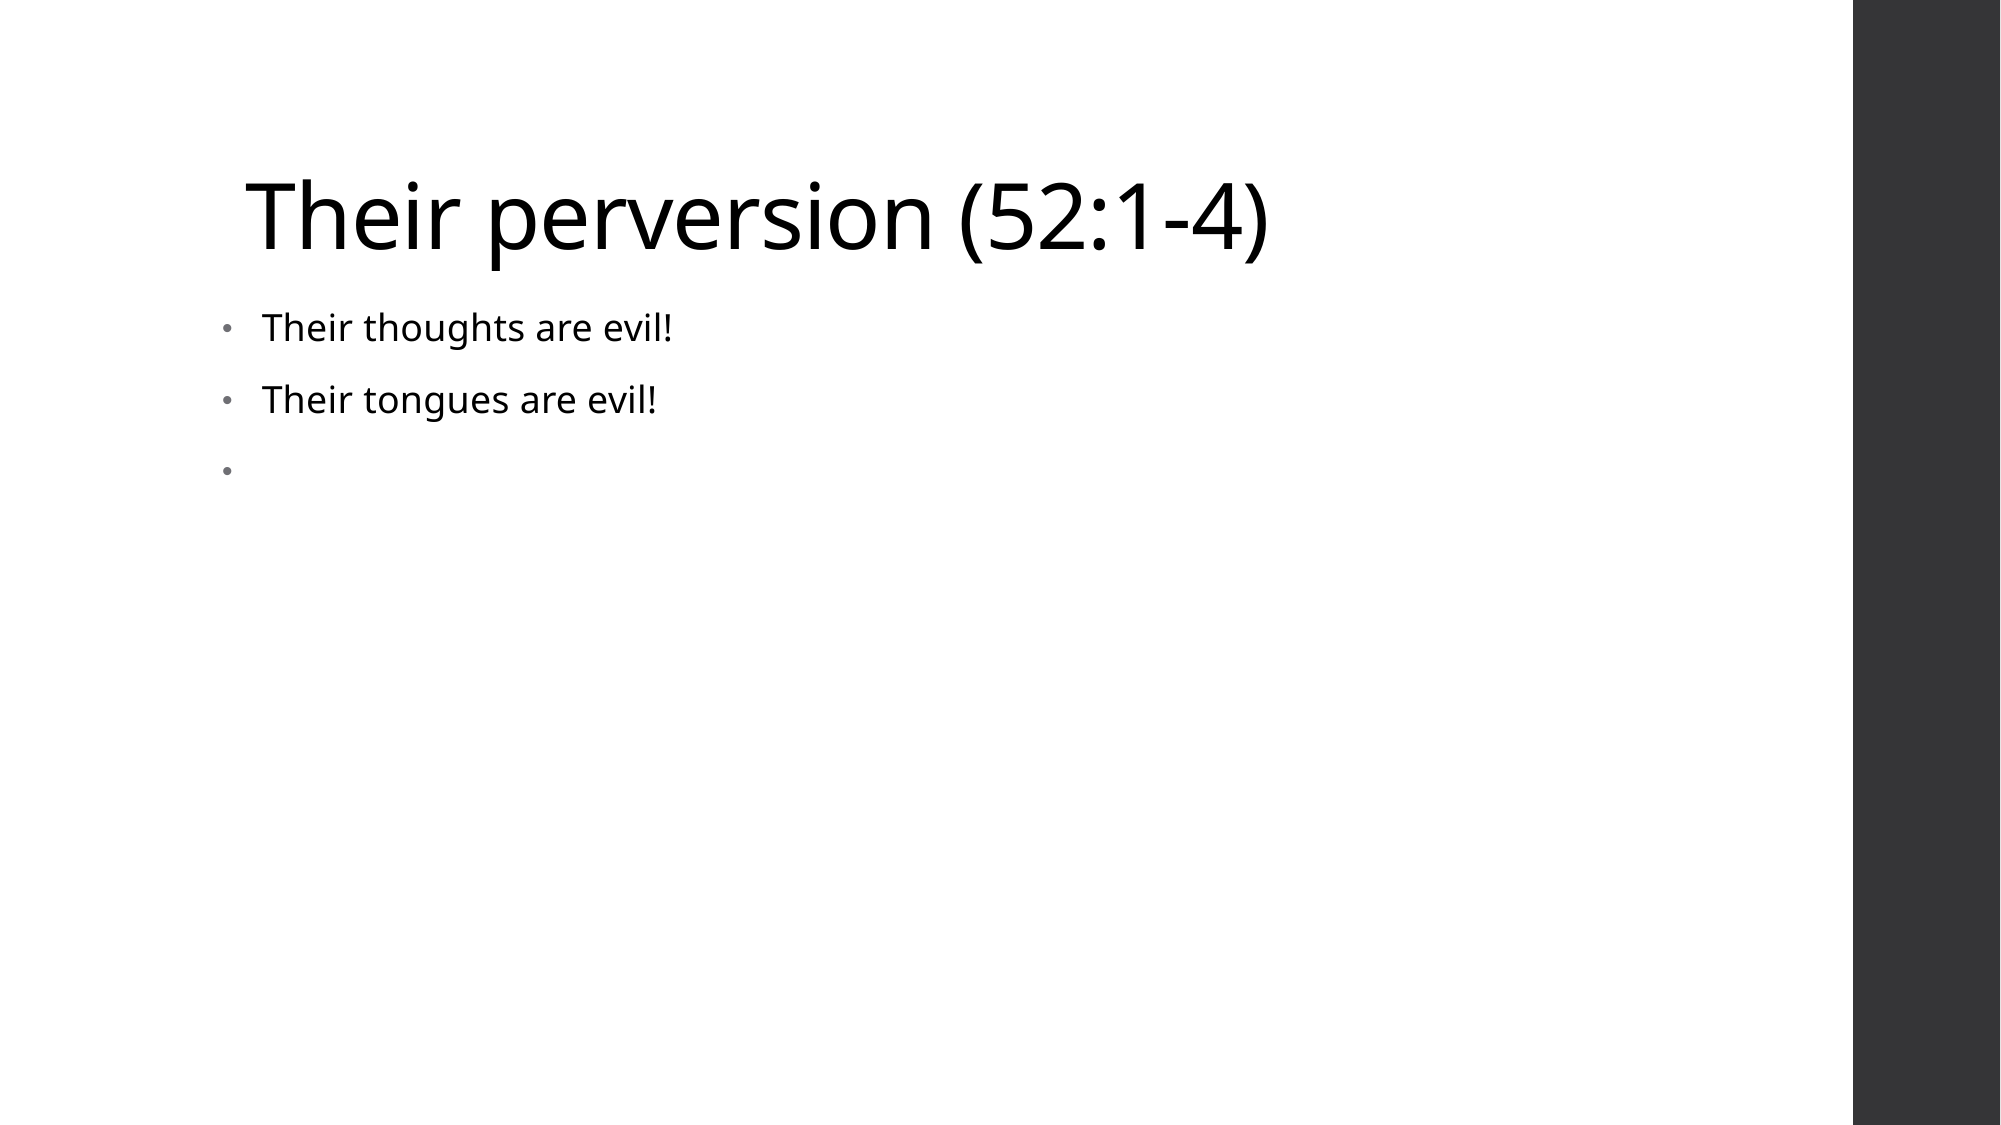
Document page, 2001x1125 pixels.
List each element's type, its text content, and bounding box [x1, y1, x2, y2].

title Their perversion (52:1-4) [206, 60, 1797, 278]
list Their thoughts are evil! Their tongues are evil! [206, 299, 1617, 1014]
